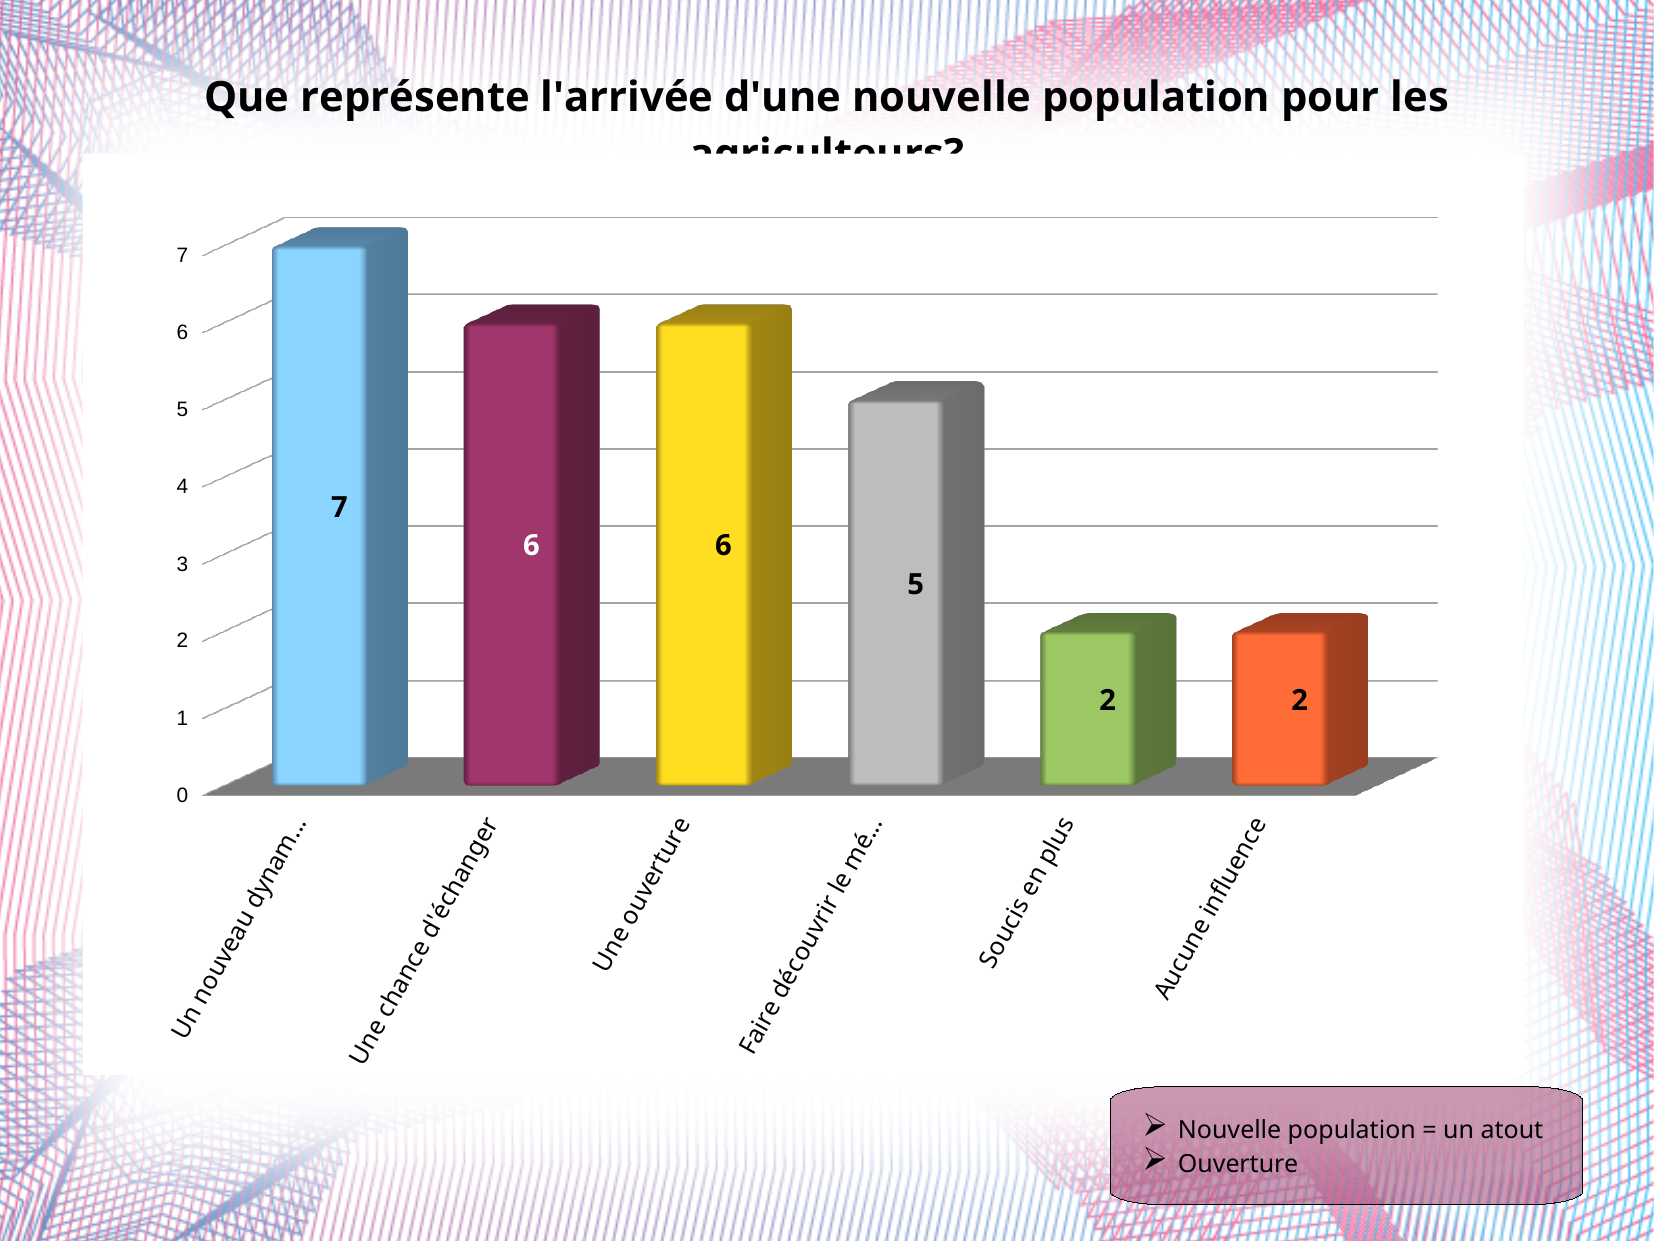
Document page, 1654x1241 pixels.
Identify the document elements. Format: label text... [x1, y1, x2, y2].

chart [82, 153, 1524, 1075]
title Que représente l'arrivée d'une nouvelle population pour les agriculteurs? [82, 70, 1571, 178]
picture [0, 0, 1654, 1241]
text_box Nouvelle population = un atout Ouverture [1110, 1086, 1583, 1205]
